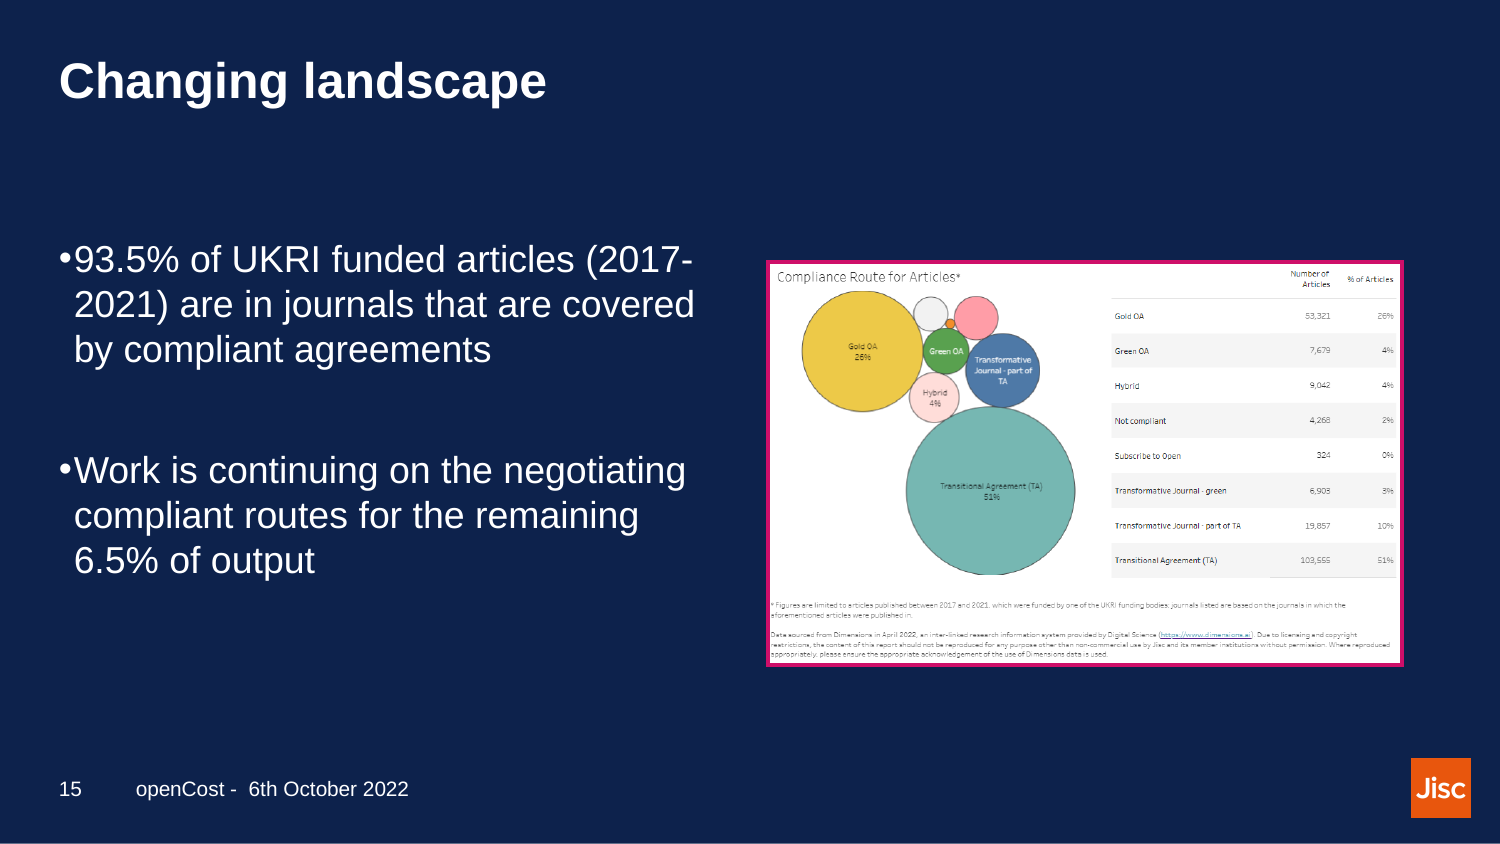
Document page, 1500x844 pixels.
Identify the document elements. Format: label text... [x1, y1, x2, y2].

title Changing landscape [58, 55, 1129, 112]
list 93.5% of UKRI funded articles (2017-2021) are in journals that are covered by compliant agreements Work is continuing on the negotiating compliant routes for the remaining 6.5% of output [58, 234, 709, 729]
footer openCost - 6th October 2022 [135, 758, 709, 818]
slide_number <number> [58, 758, 92, 818]
picture [1411, 758, 1471, 818]
picture [769, 264, 1401, 664]
